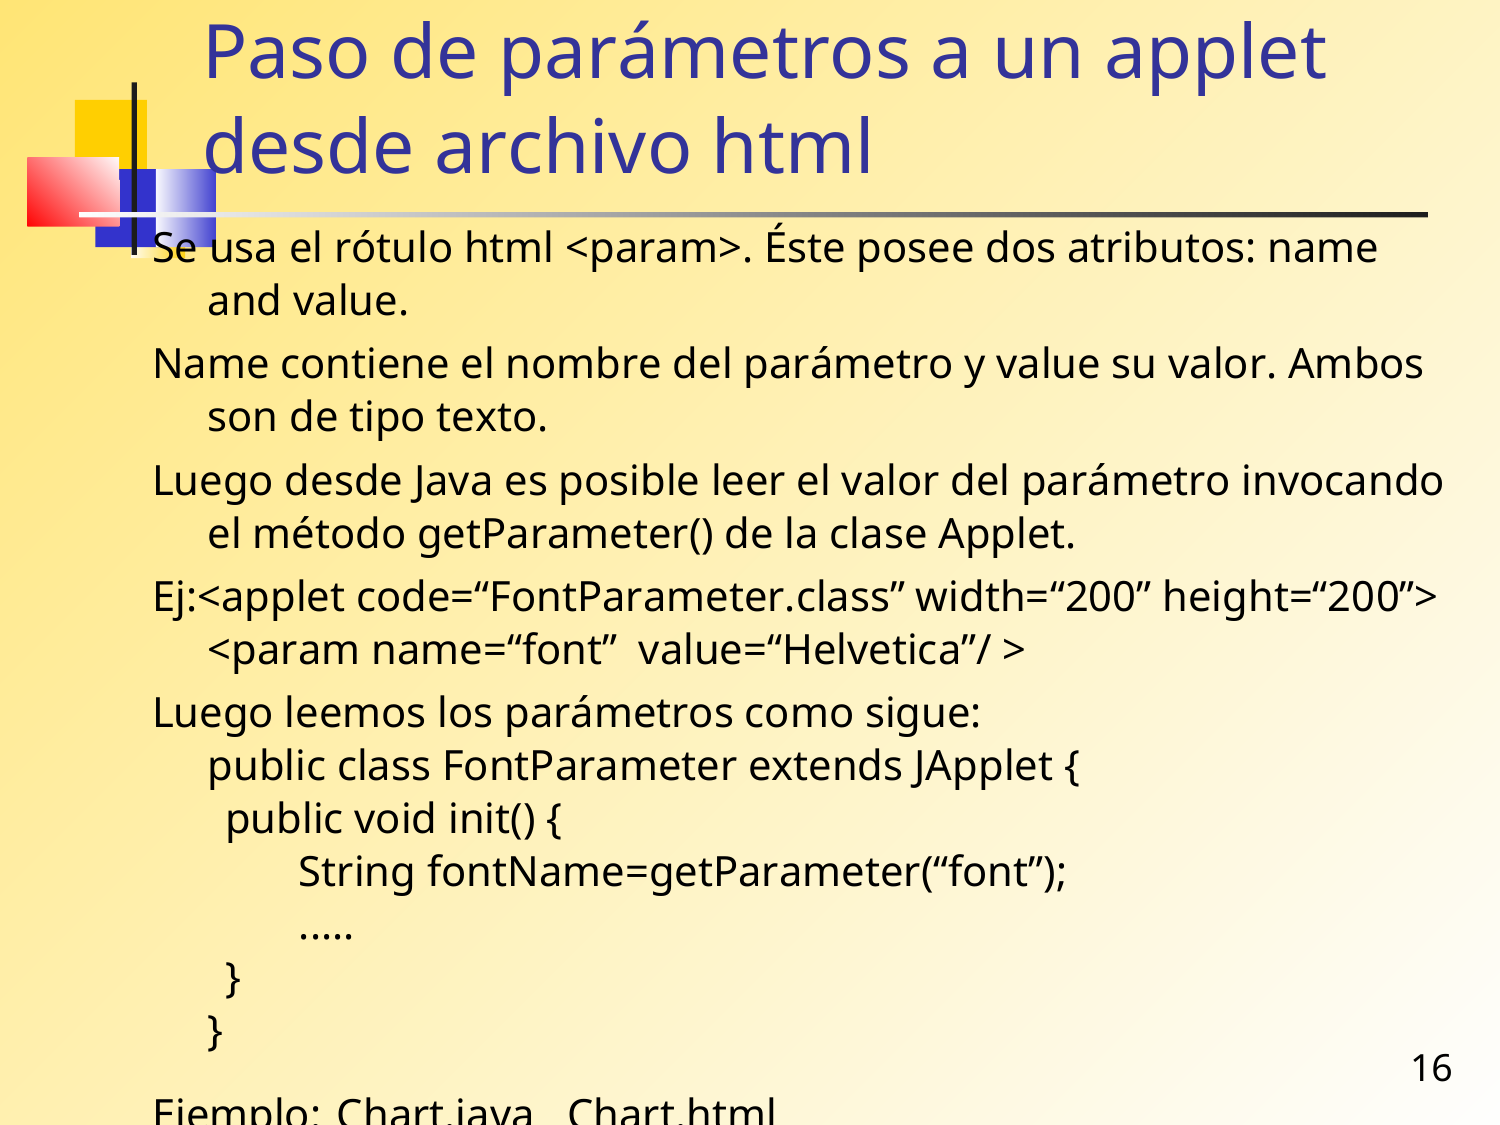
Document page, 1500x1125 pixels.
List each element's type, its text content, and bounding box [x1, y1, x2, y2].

list Se usa el rótulo html <param>. Éste posee dos atributos: name and value. Name contiene el nombre del parámetro y value su valor. Ambos son de tipo texto. Luego desde Java es posible leer el valor del parámetro invocando el método getParameter() de la clase Applet. Ej:<applet code=“FontParameter.class” width=“200” height=“200”> <param name=“font” value=“Helvetica”/ > Luego leemos los parámetros como sigue: public class FontParameter extends JApplet { public void init() { String fontName=getParameter(“font”); ..... } } Ejemplo: Chart.java Chart.html [137, 212, 1463, 1125]
title Paso de parámetros a un applet desde archivo html [187, 1, 1466, 201]
